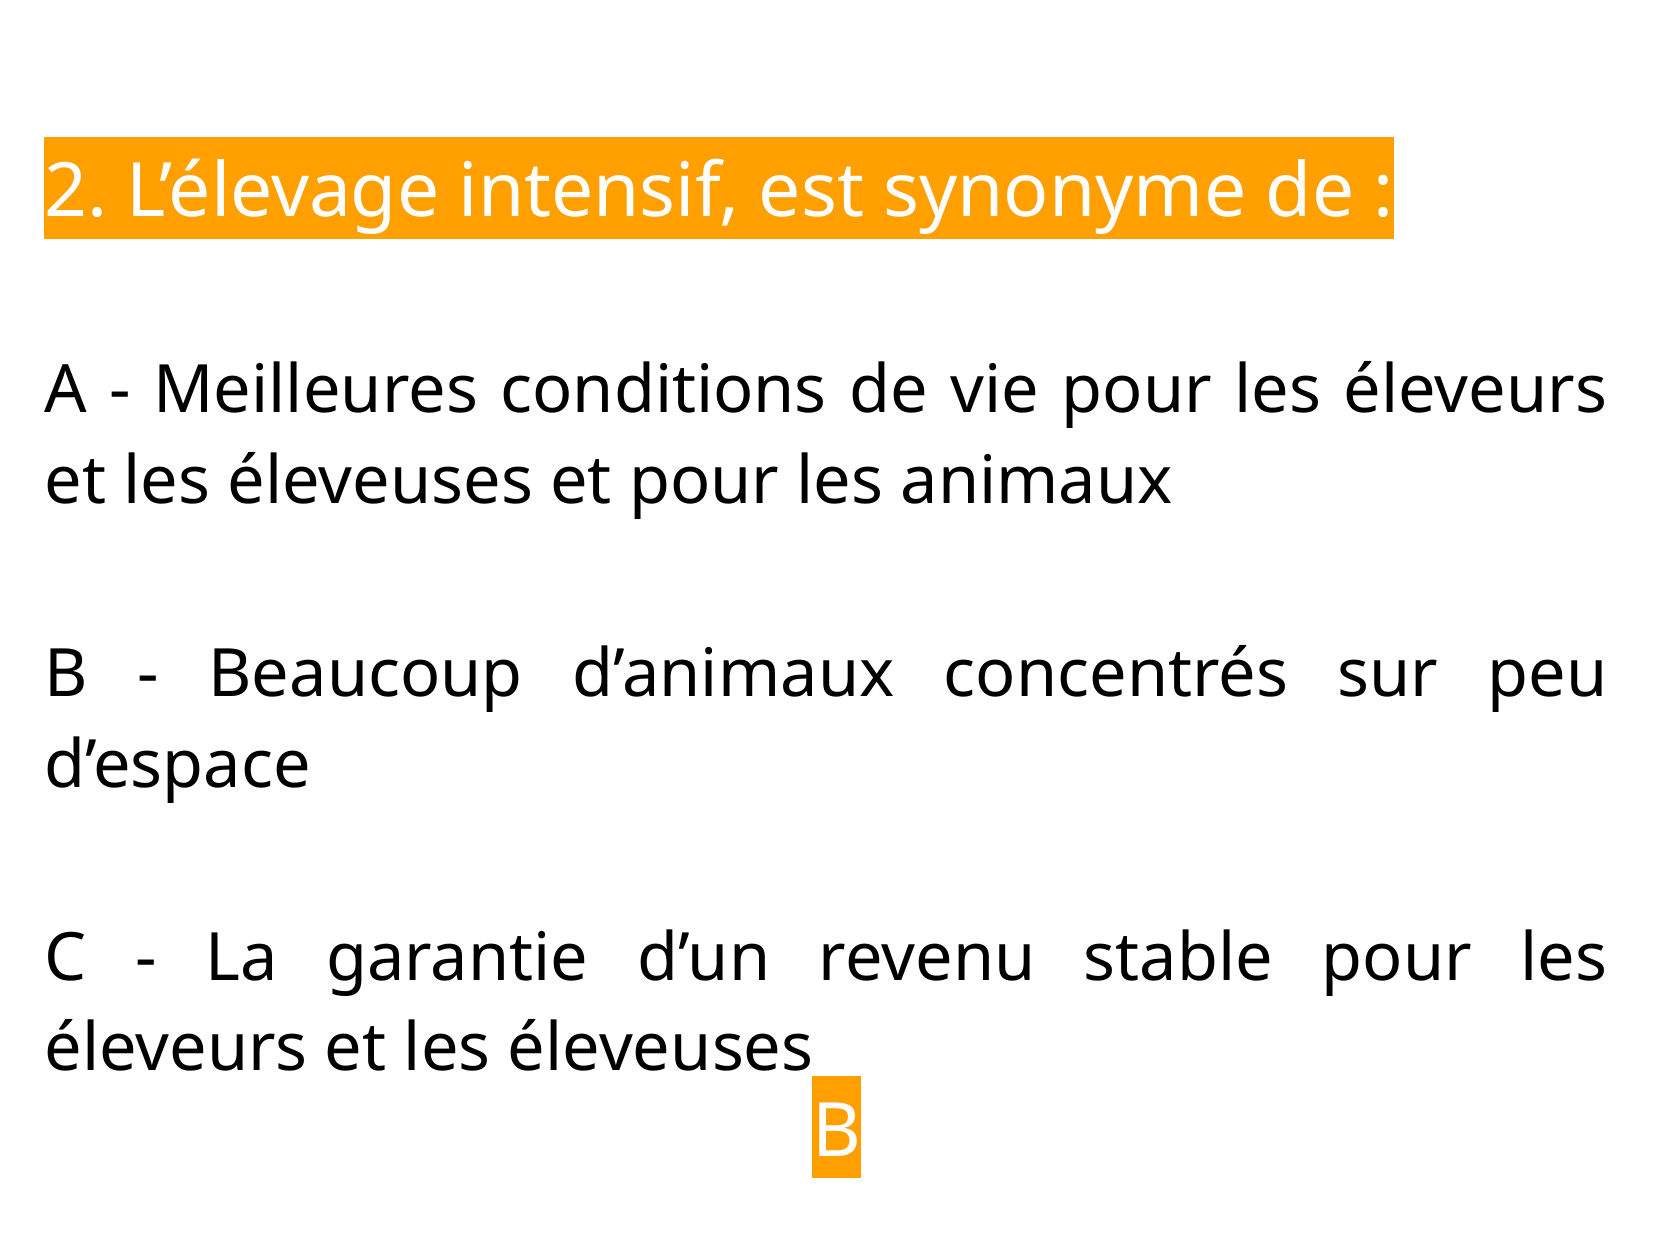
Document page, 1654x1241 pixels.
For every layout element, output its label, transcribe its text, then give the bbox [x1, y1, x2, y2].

text_box 2. L’élevage intensif, est synonyme de : A - Meilleures conditions de vie pour les éleveurs et les éleveuses et pour les animaux B - Beaucoup d’animaux concentrés sur peu d’espace C - La garantie d’un revenu stable pour les éleveurs et les éleveuses [29, 5, 1625, 1208]
text_box B [797, 1068, 877, 1190]
